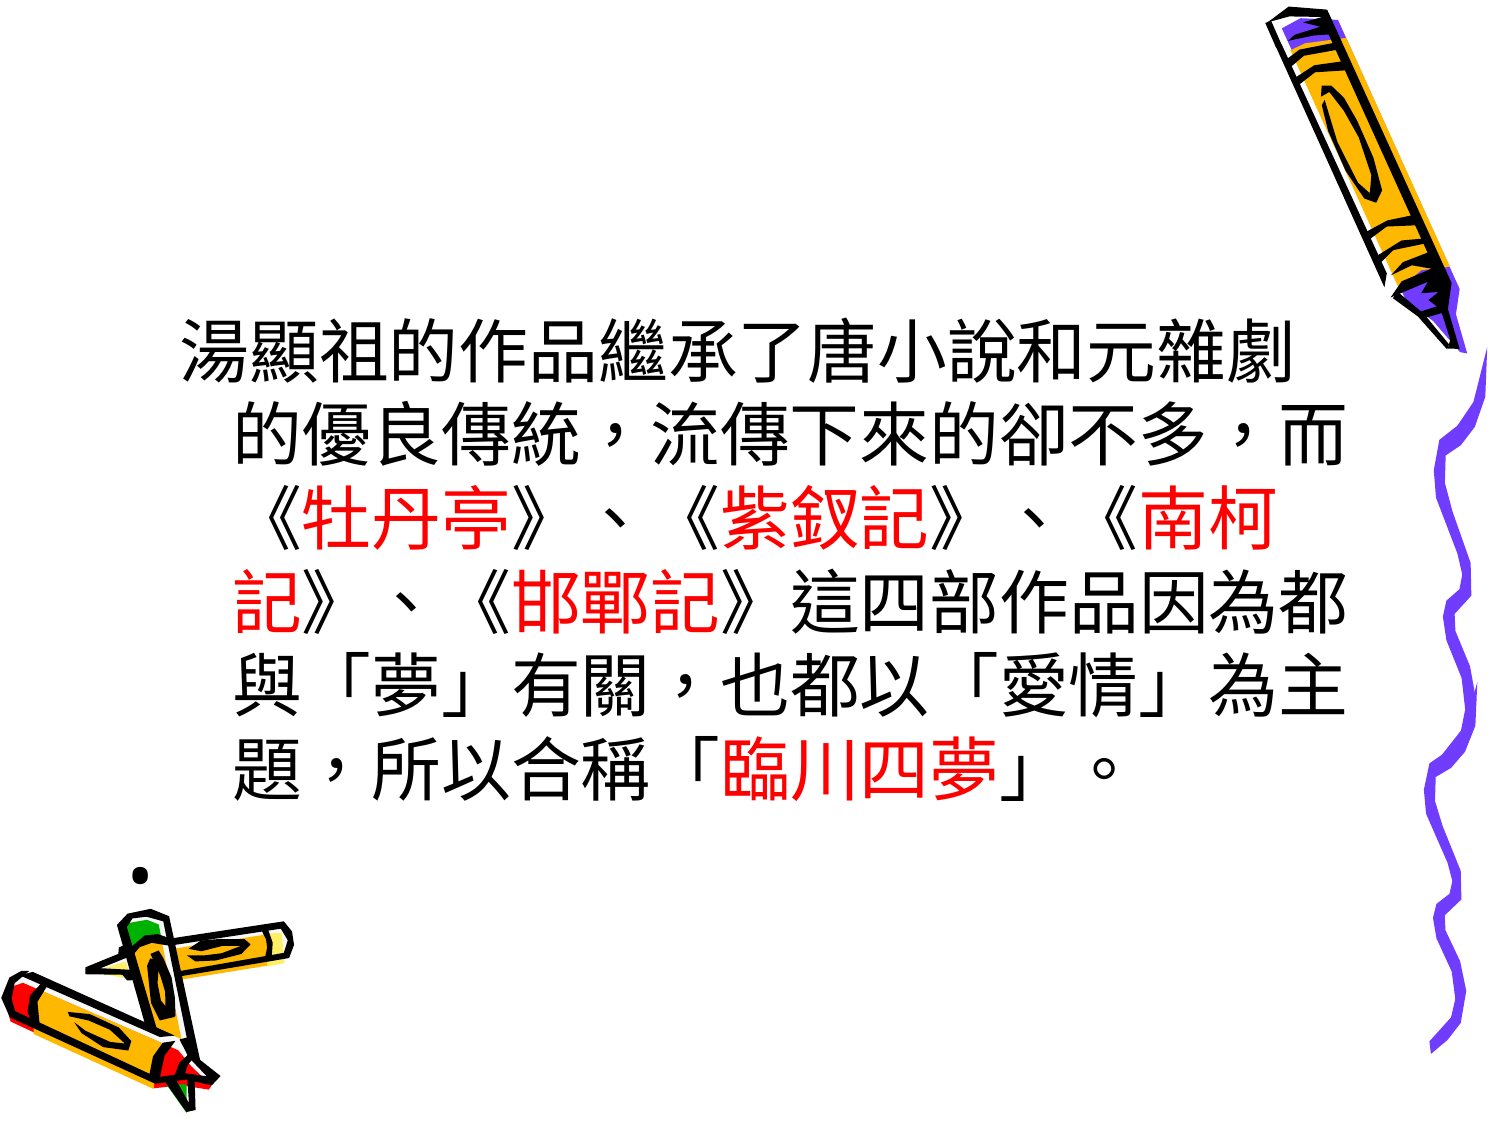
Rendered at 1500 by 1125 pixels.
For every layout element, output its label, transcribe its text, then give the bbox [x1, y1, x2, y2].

list 湯顯祖的作品繼承了唐小說和元雜劇的優良傳統，流傳下來的卻不多，而《牡丹亭》、《紫釵記》、《南柯記》、《邯鄲記》這四部作品因為都與「夢」有關，也都以「愛情」為主題，所以合稱「臨川四夢」。 [112, 299, 1375, 901]
